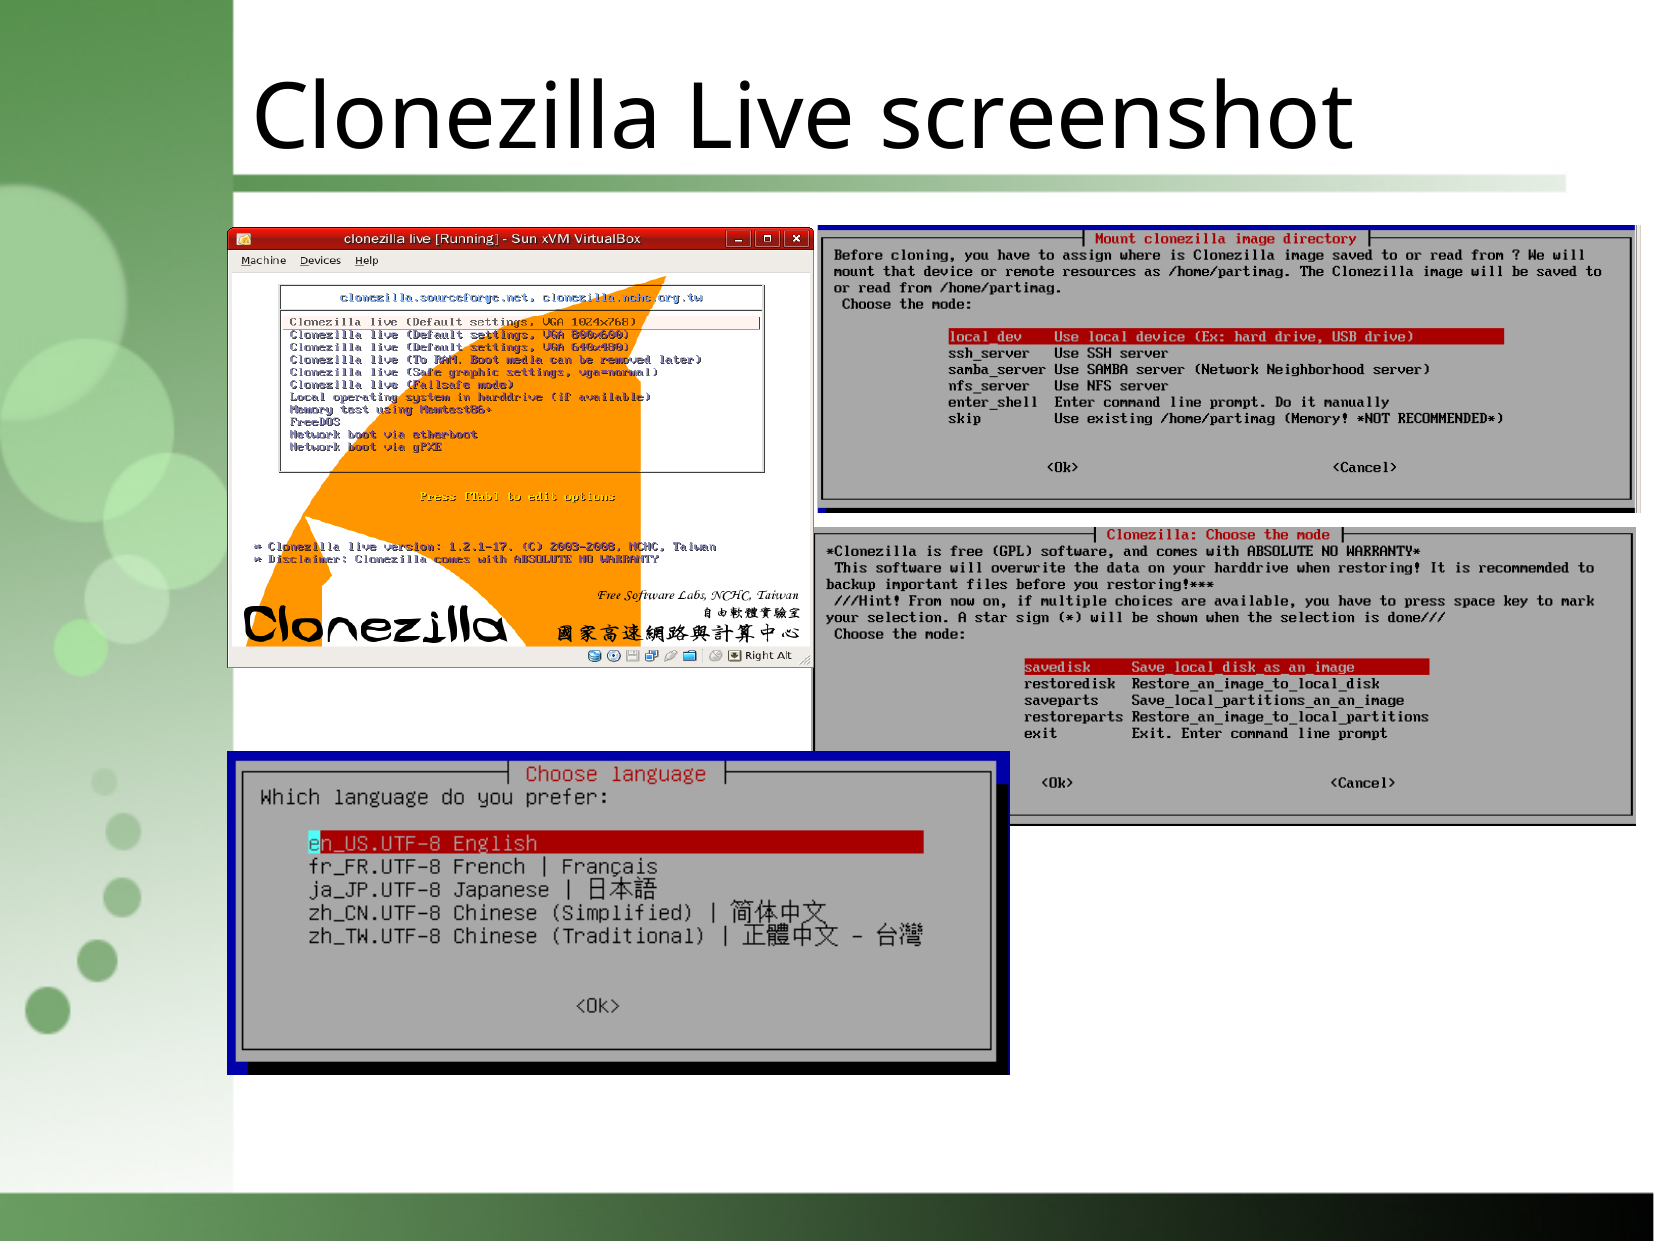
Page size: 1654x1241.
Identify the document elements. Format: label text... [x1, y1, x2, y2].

title Clonezilla Live screenshot [236, 41, 1595, 185]
picture [0, 0, 1654, 1241]
